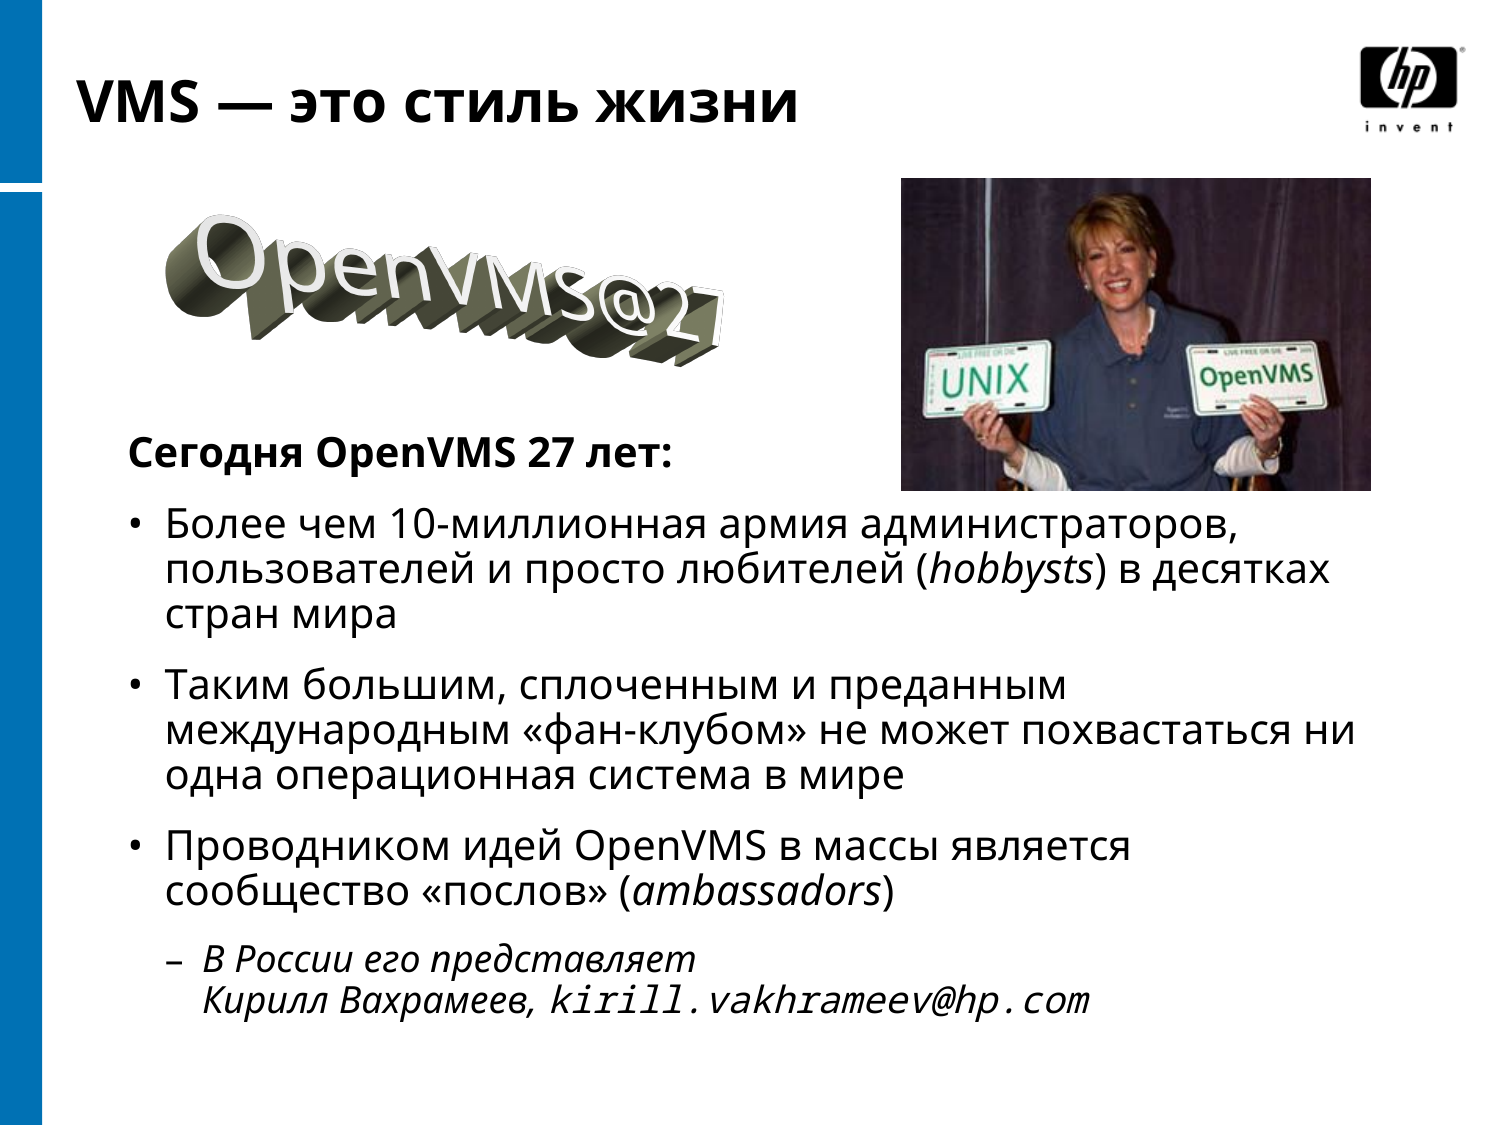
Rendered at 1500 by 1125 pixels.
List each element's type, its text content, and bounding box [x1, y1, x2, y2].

picture [901, 178, 1371, 491]
text_box Сегодня OpenVMS 27 лет: Более чем 10-миллионная армия администраторов, пользователей и просто любителей (hobbysts) в десятках стран мира Таким большим, сплоченным и преданным международным «фан-клубом» не может похвастаться ни одна операционная система в мире Проводником идей OpenVMS в массы является сообщество «послов» (ambassadors) В России его представляет Кирилл Вахрамеев, kirill.vakhrameev@hp.com [109, 416, 1394, 1060]
text_box VMS — это стиль жизни [76, 31, 1280, 167]
picture [1350, 37, 1472, 141]
